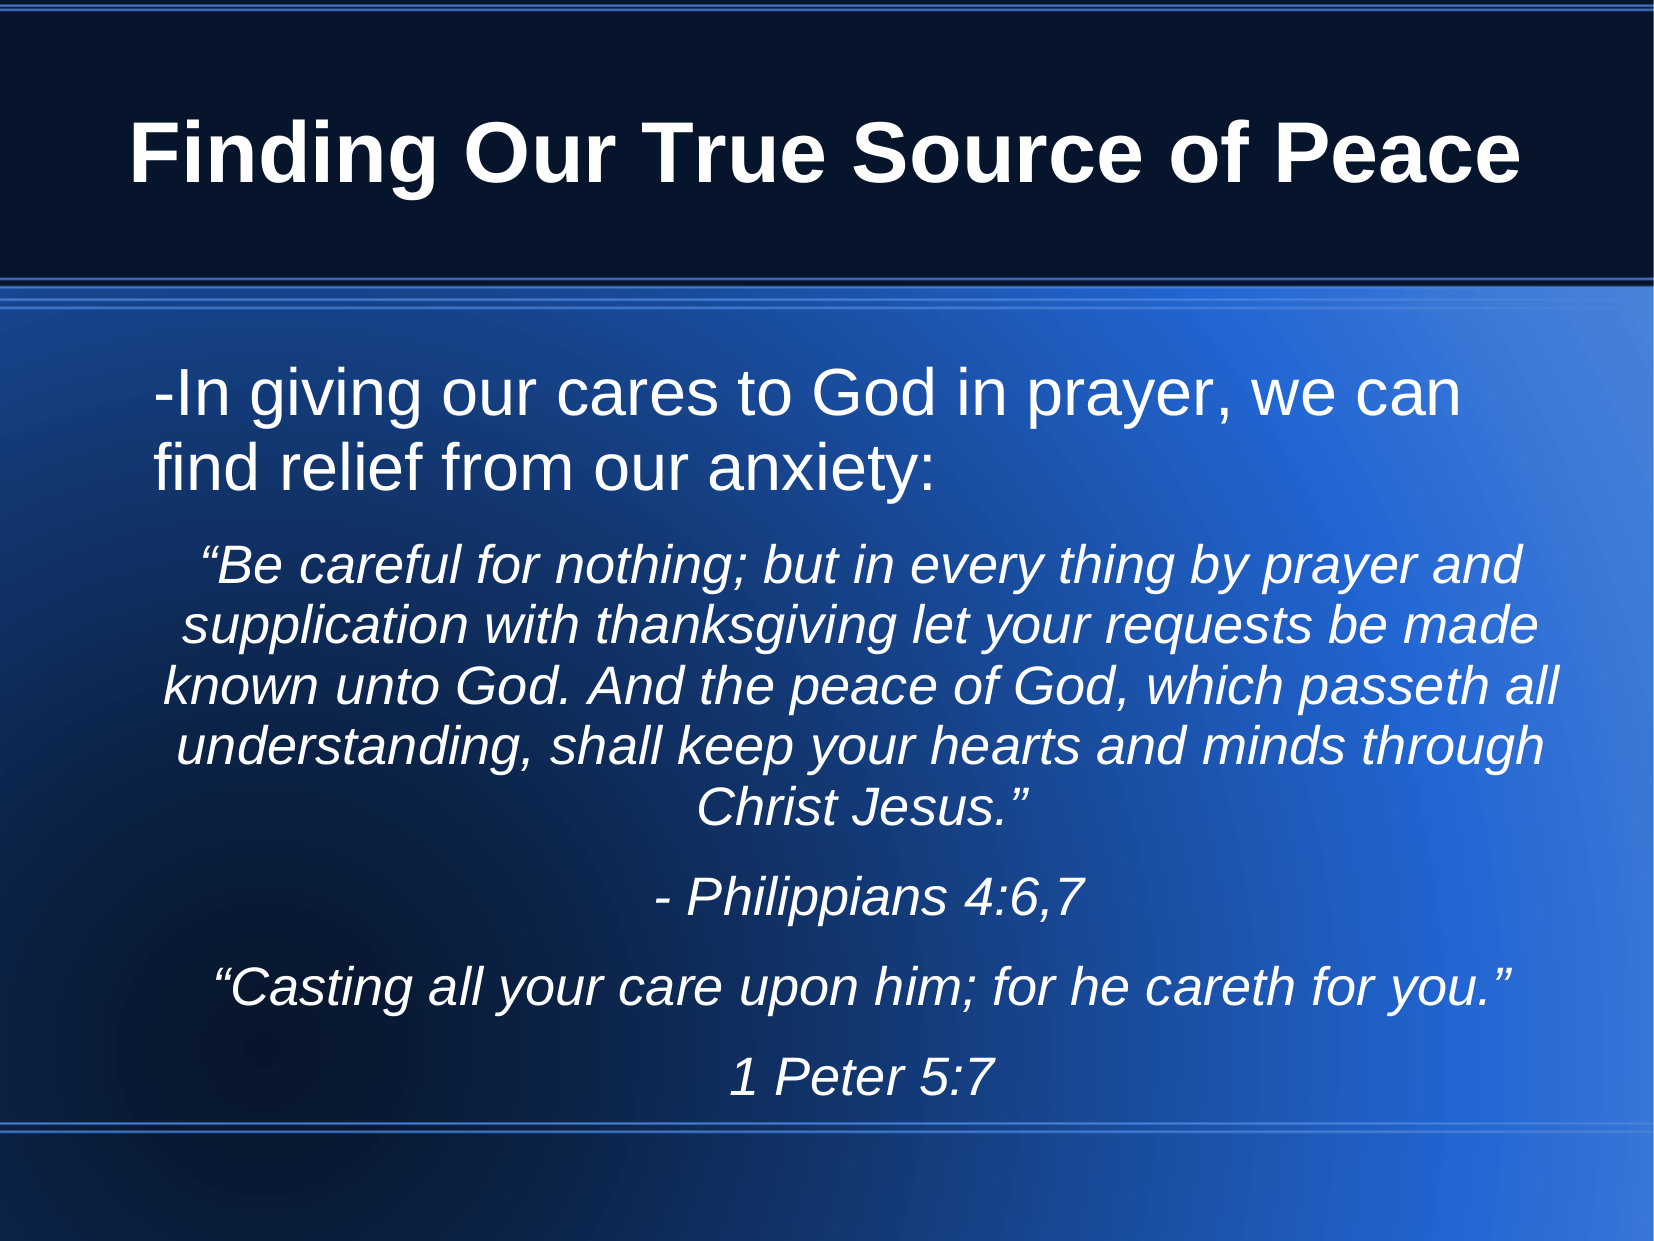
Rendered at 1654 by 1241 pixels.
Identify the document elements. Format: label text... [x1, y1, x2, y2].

list -In giving our cares to God in prayer, we can find relief from our anxiety: “Be careful for nothing; but in every thing by prayer and supplication with thanksgiving let your requests be made known unto God. And the peace of God, which passeth all understanding, shall keep your hearts and minds through Christ Jesus.” - Philippians 4:6,7 “Casting all your care upon him; for he careth for you.” 1 Peter 5:7 [82, 355, 1571, 1241]
title Finding Our True Source of Peace [82, 49, 1571, 257]
picture [0, 0, 1654, 1241]
